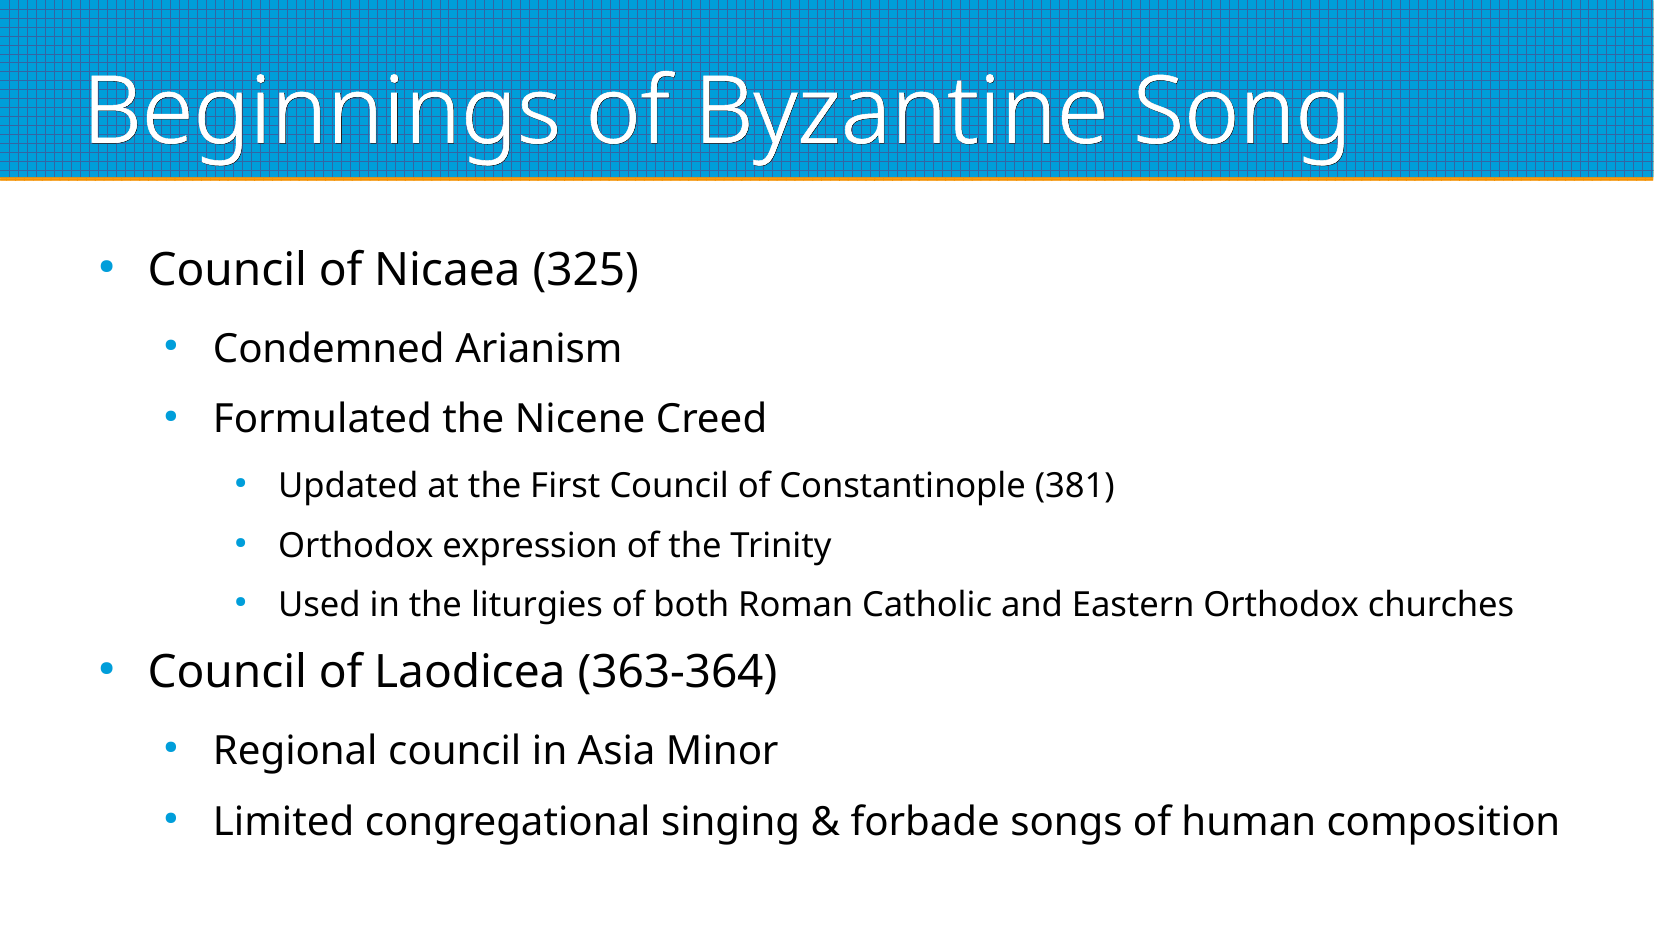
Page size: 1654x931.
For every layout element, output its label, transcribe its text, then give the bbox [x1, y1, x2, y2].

title Beginnings of Byzantine Song [82, 14, 1571, 171]
list Council of Nicaea (325) Condemned Arianism Formulated the Nicene Creed Updated at the First Council of Constantinople (381) Orthodox expression of the Trinity Used in the liturgies of both Roman Catholic and Eastern Orthodox churches Council of Laodicea (363-364) Regional council in Asia Minor Limited congregational singing & forbade songs of human composition [82, 236, 1563, 863]
